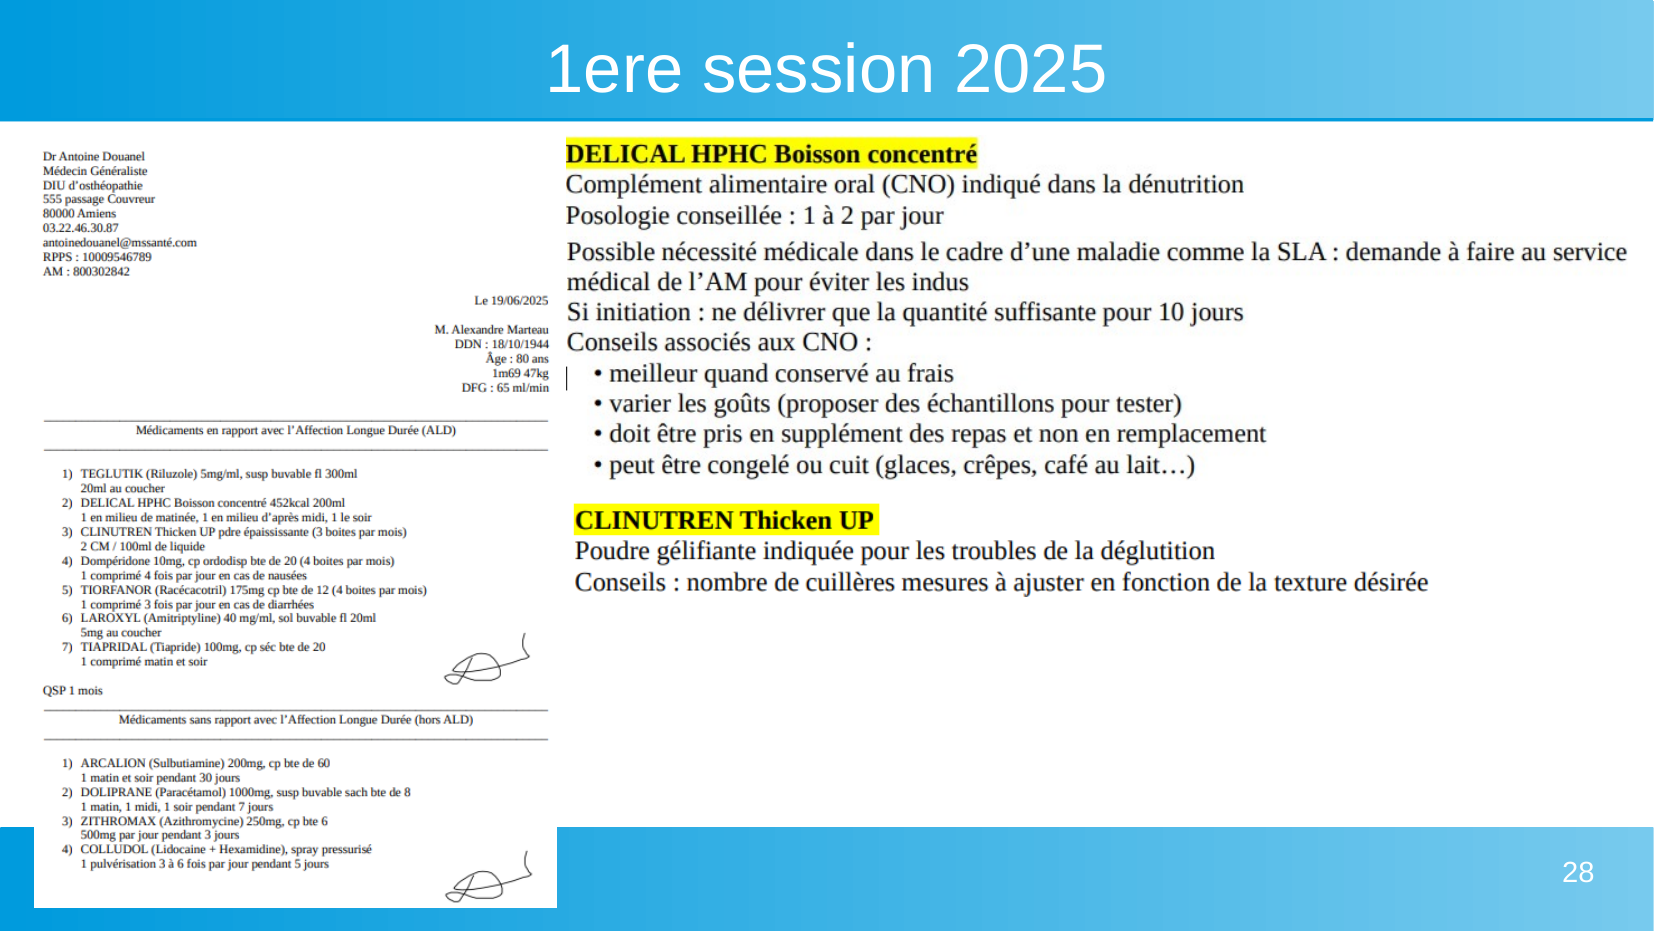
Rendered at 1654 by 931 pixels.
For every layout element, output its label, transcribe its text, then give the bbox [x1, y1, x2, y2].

picture [34, 146, 557, 908]
picture [569, 500, 1434, 597]
picture [566, 135, 1628, 482]
title 1ere session 2025 [59, 29, 1595, 108]
